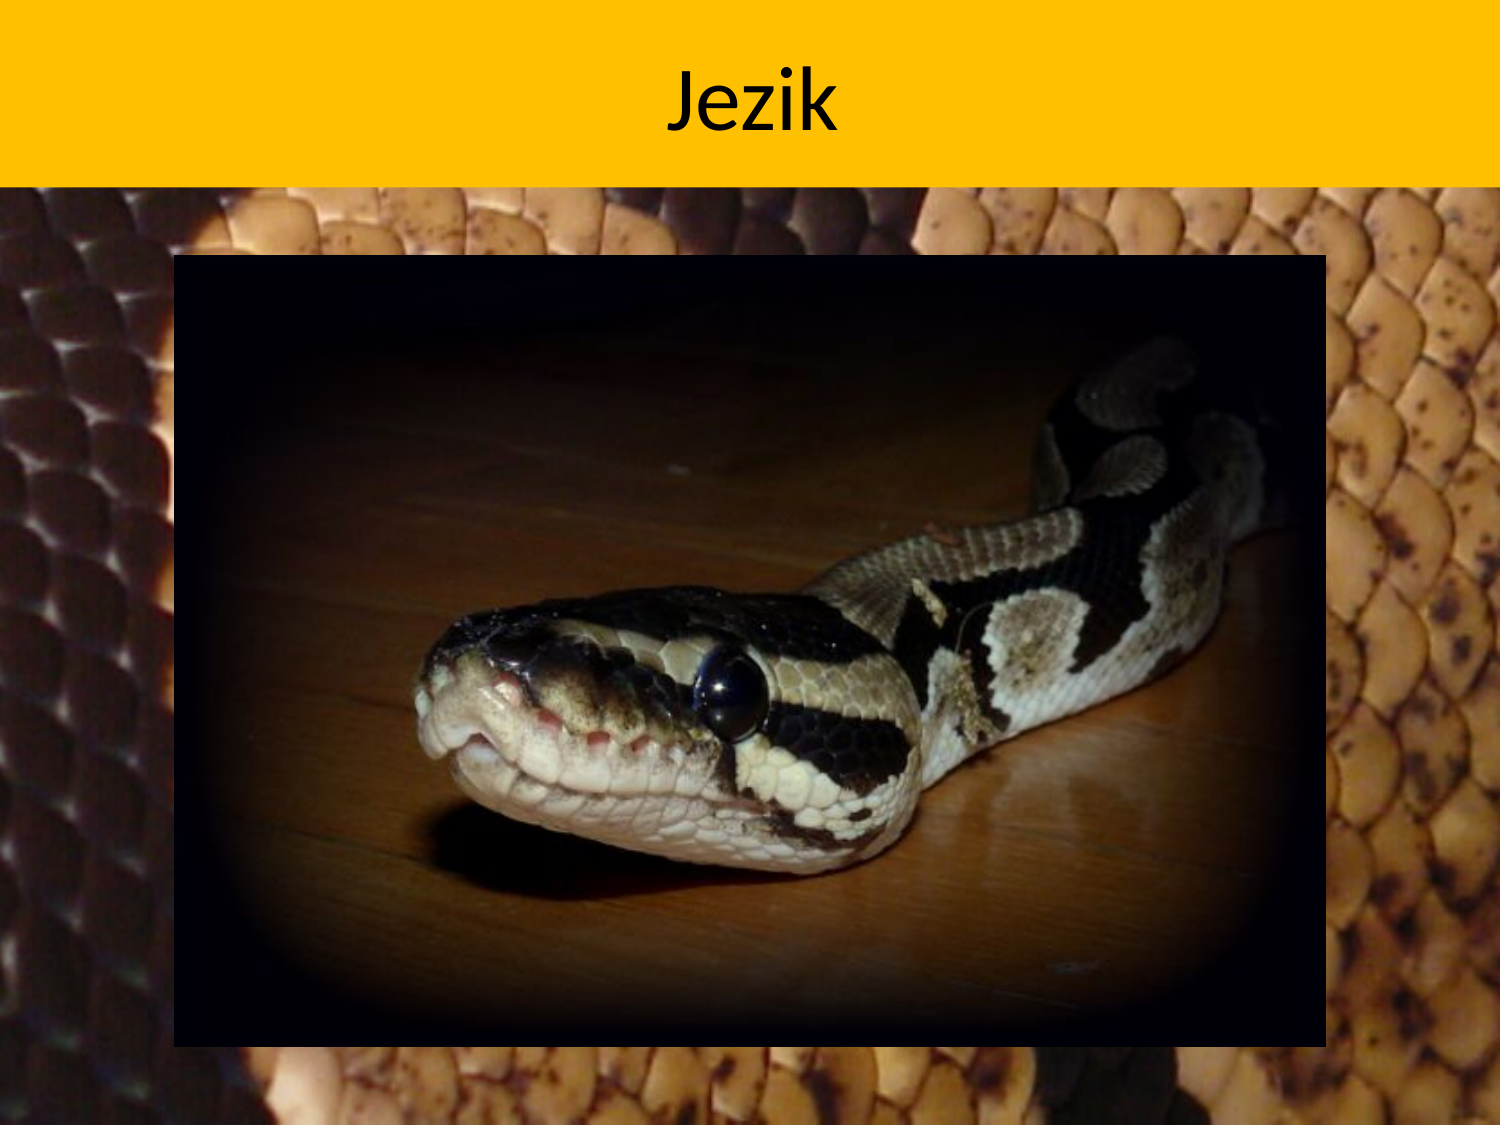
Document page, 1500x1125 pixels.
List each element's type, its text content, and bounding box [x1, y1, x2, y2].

picture [0, 188, 1500, 1125]
title Jezik [0, 0, 1500, 188]
